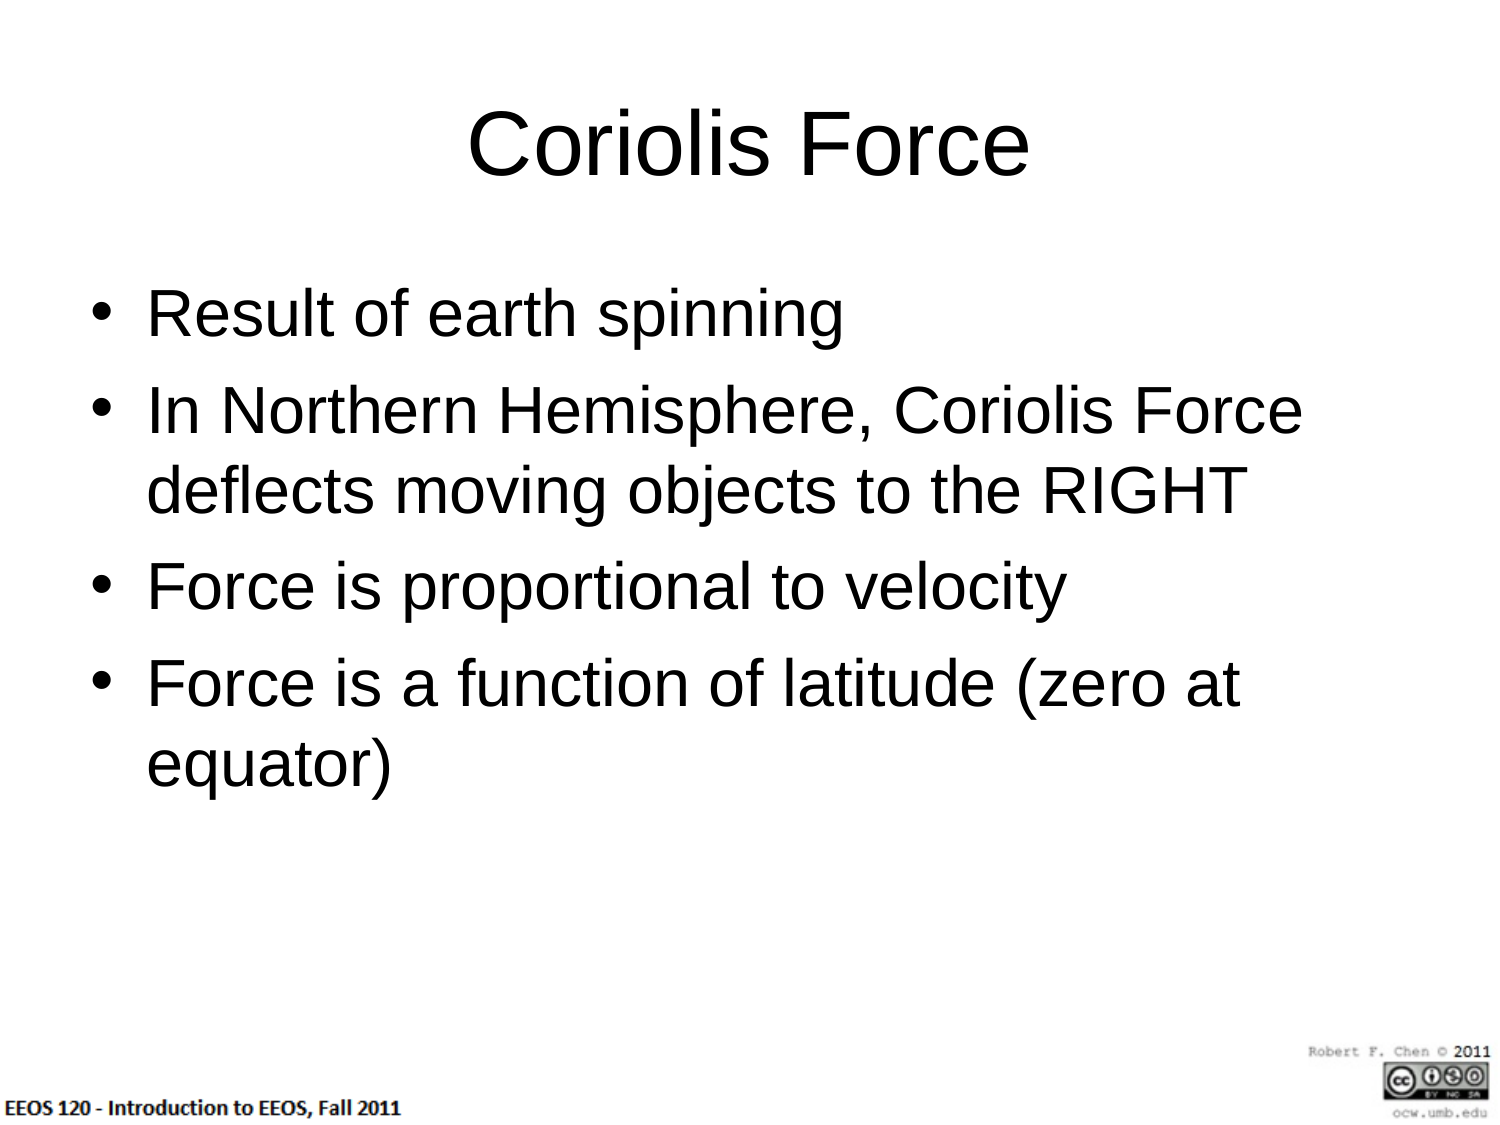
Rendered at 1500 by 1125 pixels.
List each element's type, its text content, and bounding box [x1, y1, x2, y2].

title Coriolis Force [75, 45, 1426, 233]
picture [0, 1090, 406, 1125]
picture [1301, 1040, 1500, 1125]
list Result of earth spinning In Northern Hemisphere, Coriolis Force deflects moving objects to the RIGHT Force is proportional to velocity Force is a function of latitude (zero at equator) [75, 262, 1426, 1006]
